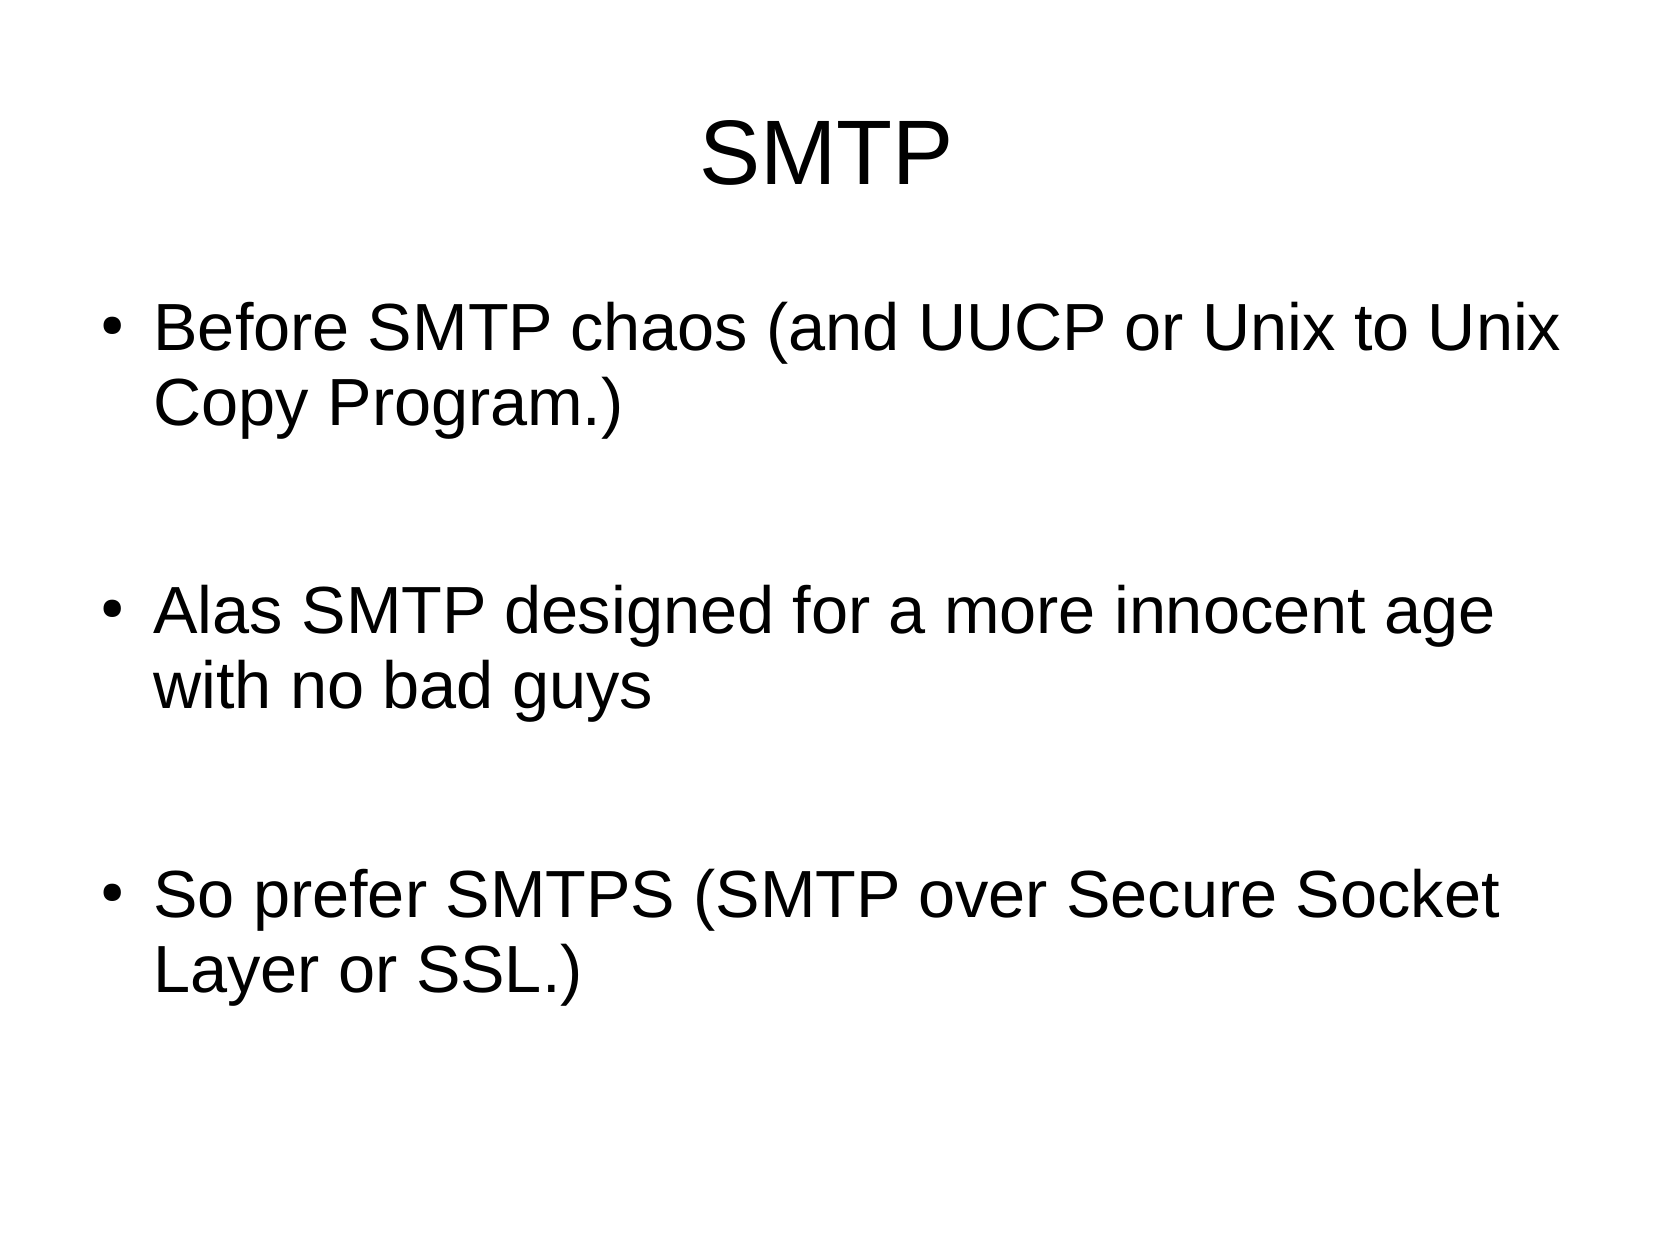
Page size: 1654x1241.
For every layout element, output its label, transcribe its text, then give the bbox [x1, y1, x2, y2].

list Before SMTP chaos (and UUCP or Unix to Unix Copy Program.) Alas SMTP designed for a more innocent age with no bad guys So prefer SMTPS (SMTP over Secure Socket Layer or SSL.) [82, 290, 1571, 1010]
title SMTP [82, 49, 1571, 257]
